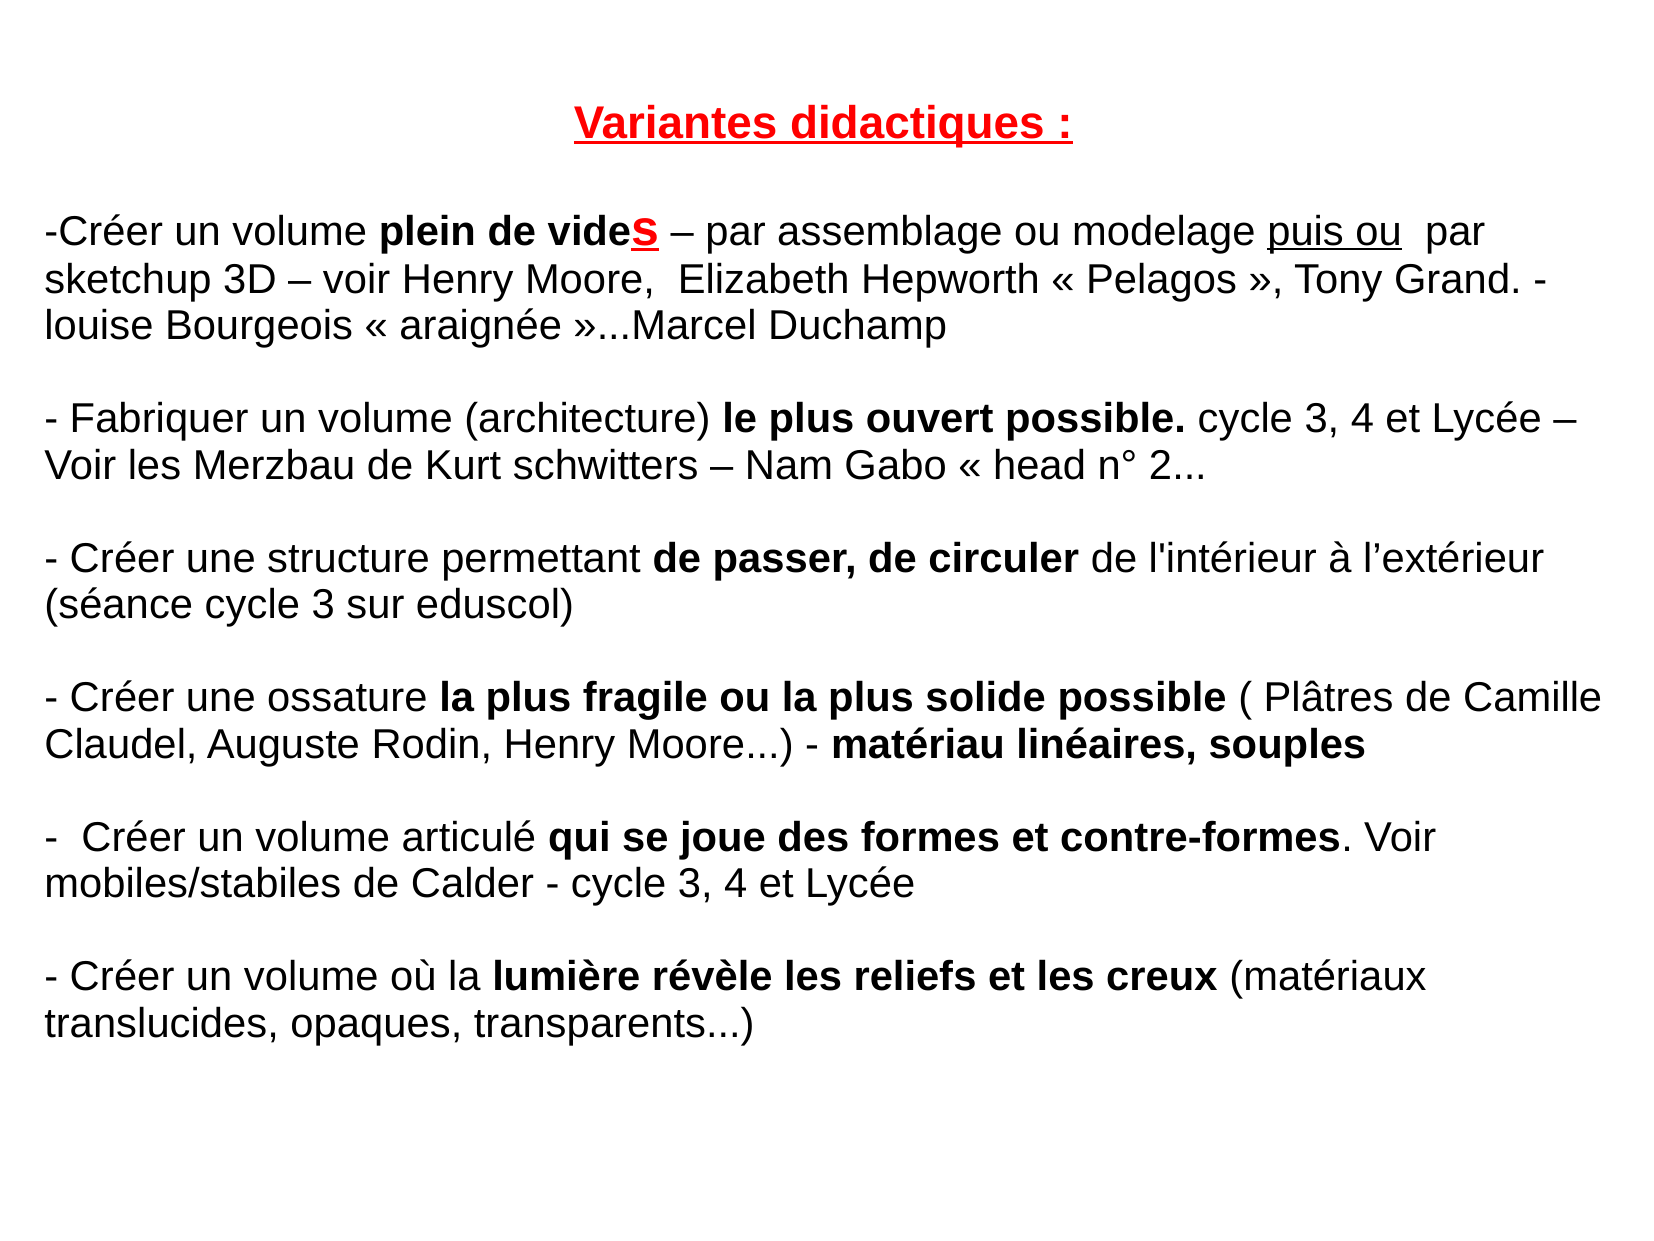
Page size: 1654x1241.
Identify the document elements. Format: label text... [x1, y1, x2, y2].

text_box Variantes didactiques : -Créer un volume plein de vides – par assemblage ou modelage puis ou par sketchup 3D – voir Henry Moore, Elizabeth Hepworth « Pelagos », Tony Grand. - louise Bourgeois « araignée »...Marcel Duchamp - Fabriquer un volume (architecture) le plus ouvert possible. cycle 3, 4 et Lycée – Voir les Merzbau de Kurt schwitters – Nam Gabo « head n° 2... - Créer une structure permettant de passer, de circuler de l'intérieur à l’extérieur (séance cycle 3 sur eduscol) - Créer une ossature la plus fragile ou la plus solide possible ( Plâtres de Camille Claudel, Auguste Rodin, Henry Moore...) - matériau linéaires, souples - Créer un volume articulé qui se joue des formes et contre-formes. Voir mobiles/stabiles de Calder - cycle 3, 4 et Lycée - Créer un volume où la lumière révèle les reliefs et les creux (matériaux translucides, opaques, transparents...) [29, 90, 1625, 1152]
